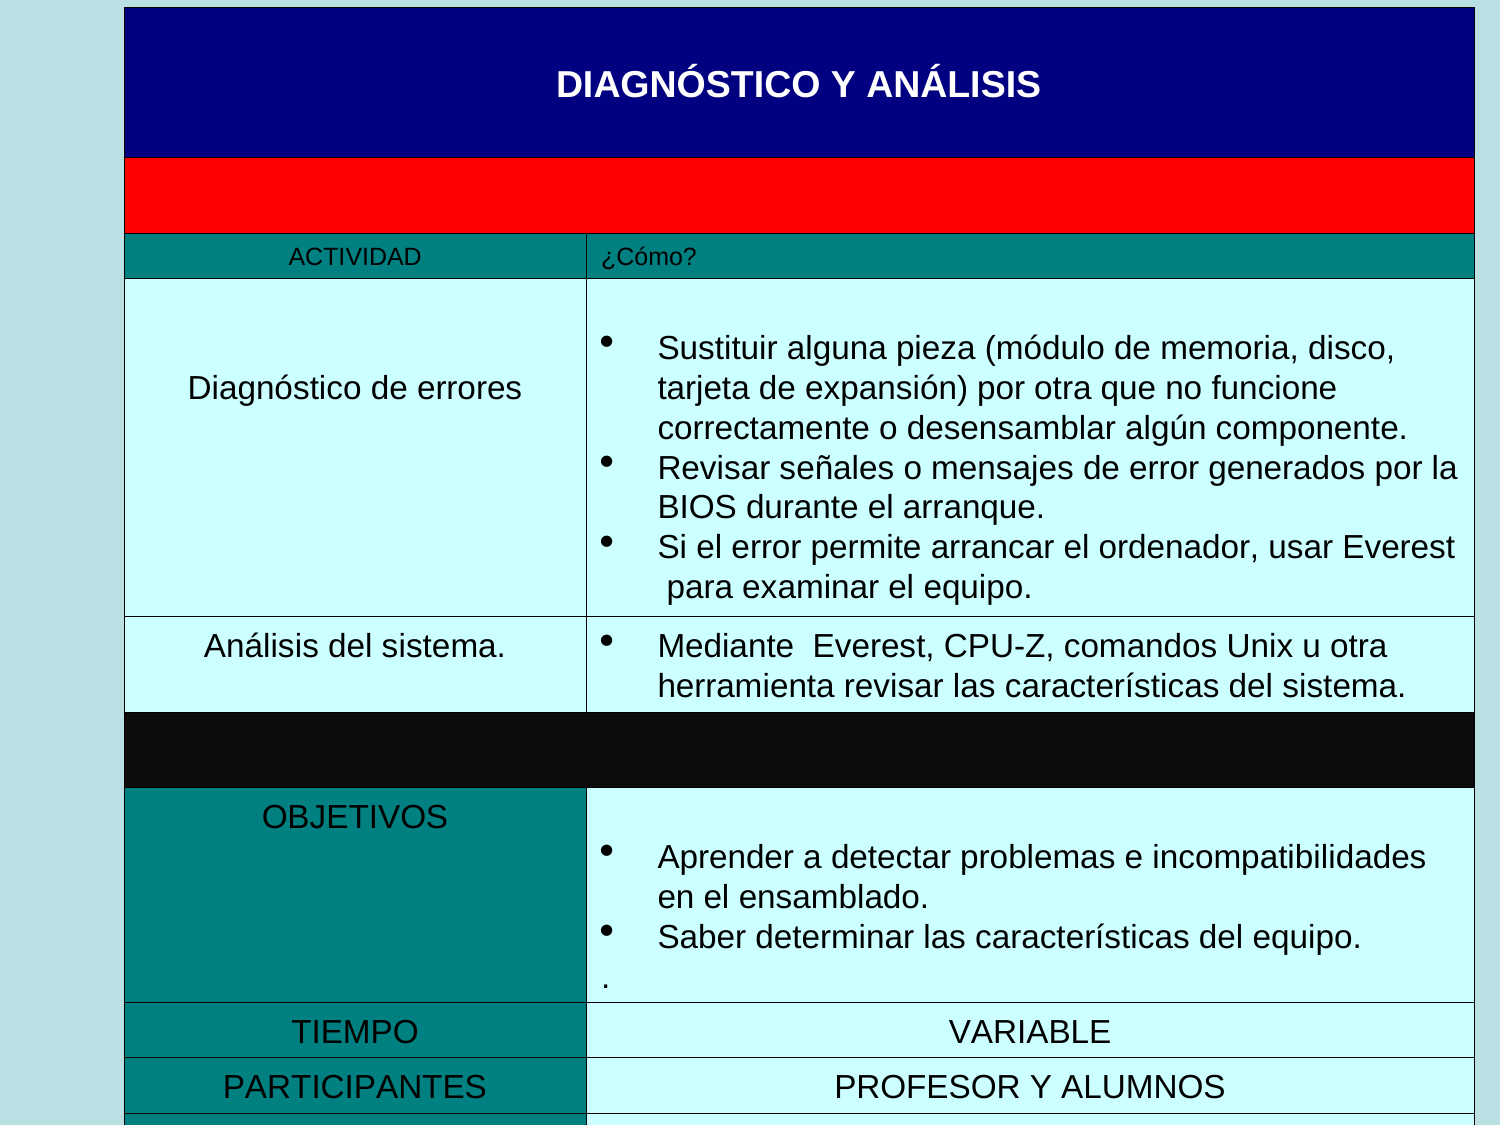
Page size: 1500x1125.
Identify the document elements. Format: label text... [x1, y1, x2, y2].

table_cell Sustituir alguna pieza (módulo de memoria, disco, tarjeta de expansión) por otra que no funcione correctamente o desensamblar algún componente. Revisar señales o mensajes de error generados por la BIOS durante el arranque. Si el error permite arrancar el ordenador, usar Everest para examinar el equipo. [587, 279, 1474, 616]
table_cell VARIABLE [587, 1003, 1474, 1057]
table_cell ¿Cómo? [587, 234, 1474, 278]
table_cell PARTICIPANTES [125, 1058, 586, 1113]
table_cell Aprender a detectar problemas e incompatibilidades en el ensamblado. Saber determinar las características del equipo. . [587, 788, 1474, 1002]
table_cell Componentes defectuosos, herramientas de análisis. [587, 1114, 1474, 1125]
table_cell TIEMPO [125, 1003, 586, 1057]
table_cell [125, 158, 1474, 233]
table_cell OBJETIVOS [125, 788, 586, 1002]
table_header DIAGNÓSTICO Y ANÁLISIS [125, 8, 1474, 157]
table_cell [125, 713, 1474, 787]
table_cell Mediante Everest, CPU-Z, comandos Unix u otra herramienta revisar las características del sistema. [587, 617, 1474, 712]
table_cell Análisis del sistema. [125, 617, 586, 712]
table_cell ACTIVIDAD [125, 234, 586, 278]
table_cell Diagnóstico de errores [125, 279, 586, 616]
table_cell PROFESOR Y ALUMNOS [587, 1058, 1474, 1113]
table_cell RECURSOS [125, 1114, 586, 1125]
